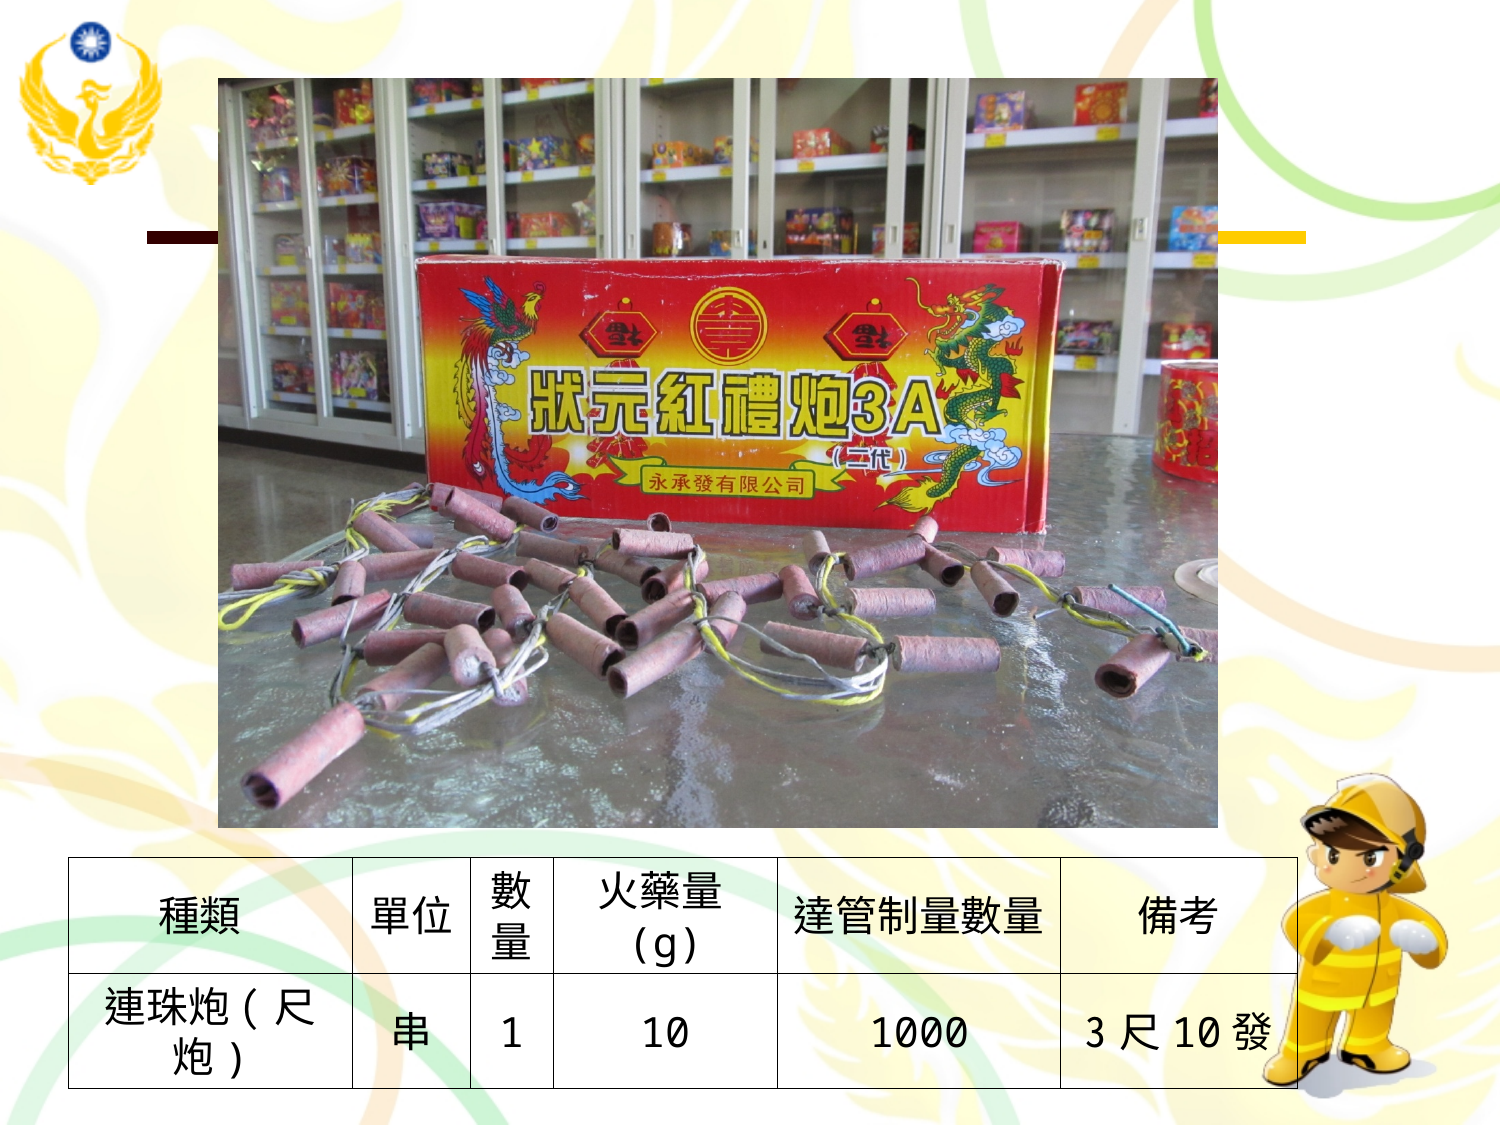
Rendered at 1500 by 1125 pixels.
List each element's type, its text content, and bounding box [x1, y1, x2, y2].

table_cell 1000 [778, 974, 1060, 1088]
table_header 種類 [69, 858, 352, 973]
table_cell 3尺10發 [1061, 974, 1297, 1088]
table_cell 1 [471, 974, 553, 1088]
table_header 數量 [471, 858, 553, 973]
table_header 火藥量(g) [554, 858, 777, 973]
table_cell 串 [353, 974, 470, 1088]
table_cell 連珠炮(尺炮) [69, 974, 352, 1088]
table_header 單位 [353, 858, 470, 973]
picture [0, 0, 1500, 1125]
table_header 達管制量數量 [778, 858, 1060, 973]
table_header 備考 [1061, 858, 1297, 973]
table_cell 10 [554, 974, 777, 1088]
